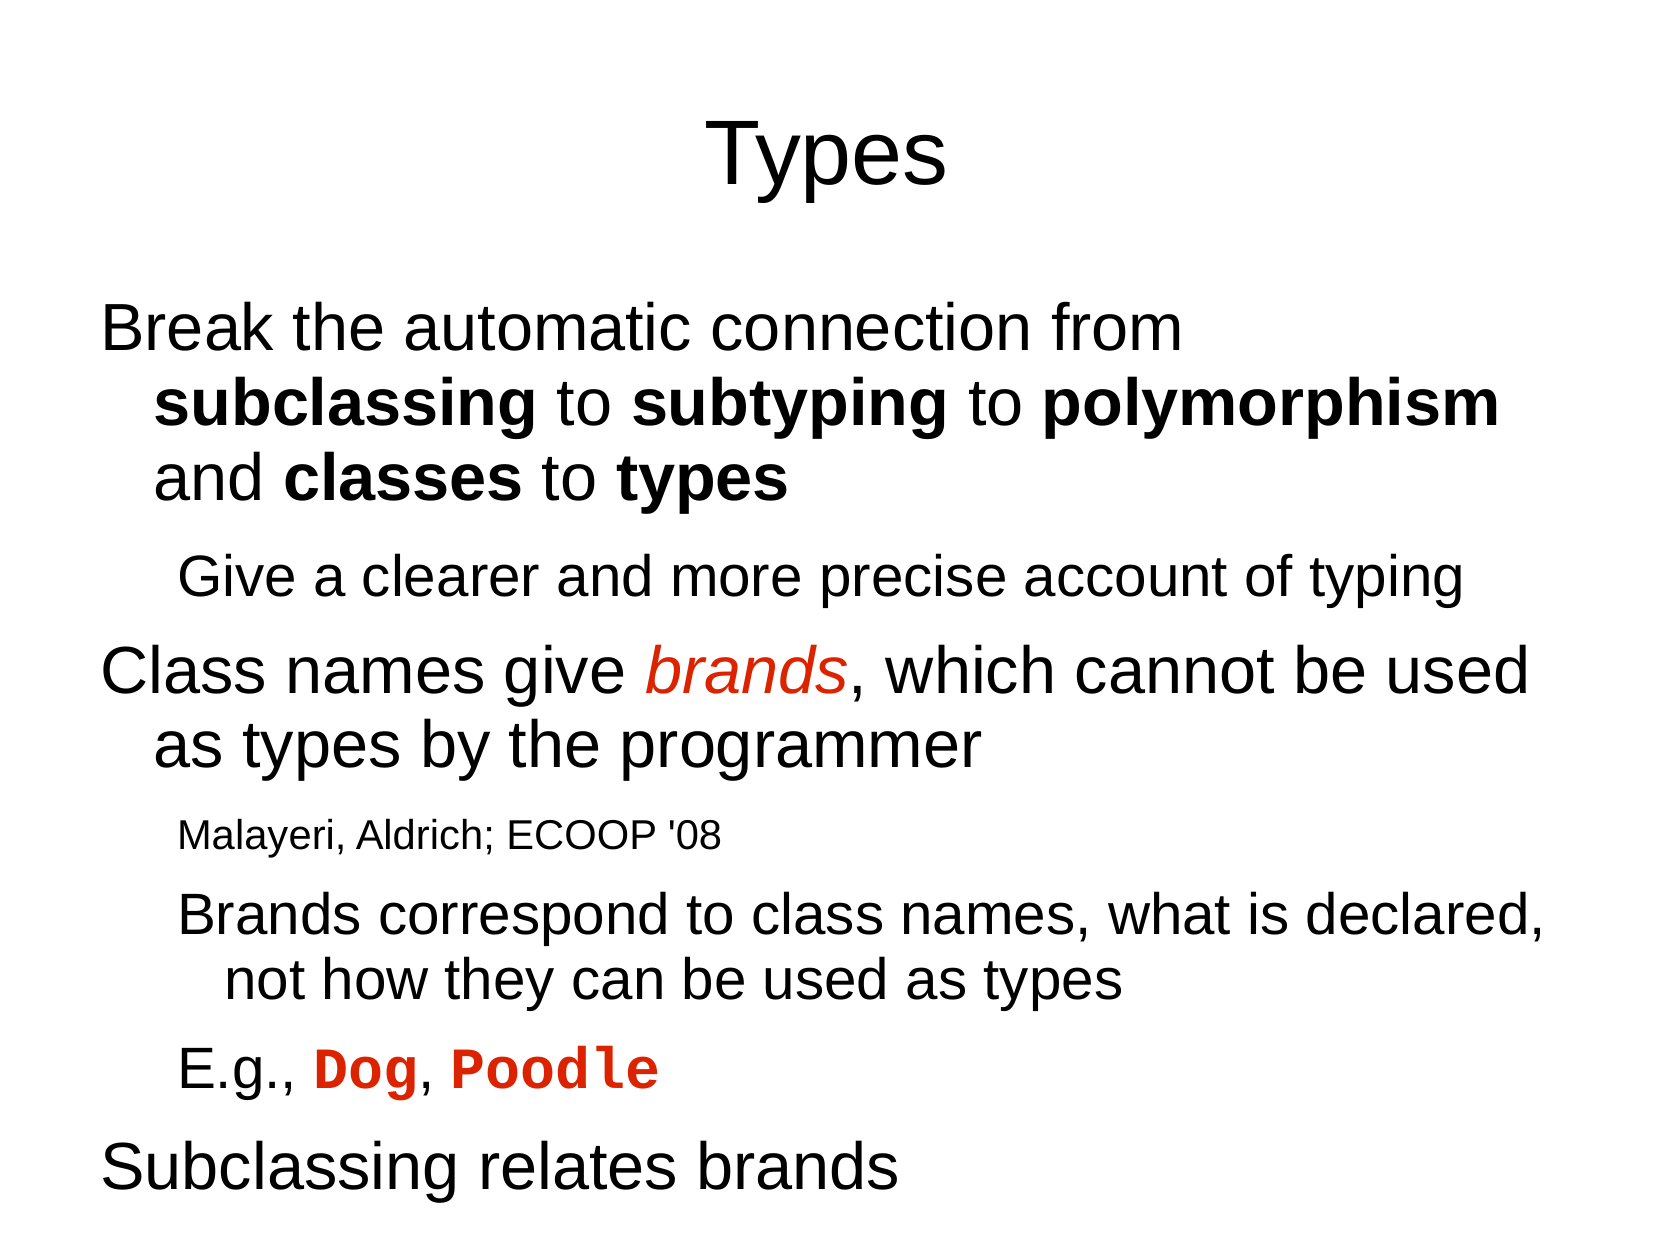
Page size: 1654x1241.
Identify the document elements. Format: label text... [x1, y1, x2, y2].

title Types [82, 56, 1571, 250]
list Break the automatic connection from subclassing to subtyping to polymorphism and classes to types Give a clearer and more precise account of typing Class names give brands, which cannot be used as types by the programmer Malayeri, Aldrich; ECOOP '08 Brands correspond to class names, what is declared, not how they can be used as types E.g., Dog, Poodle Subclassing relates brands [82, 290, 1571, 1204]
